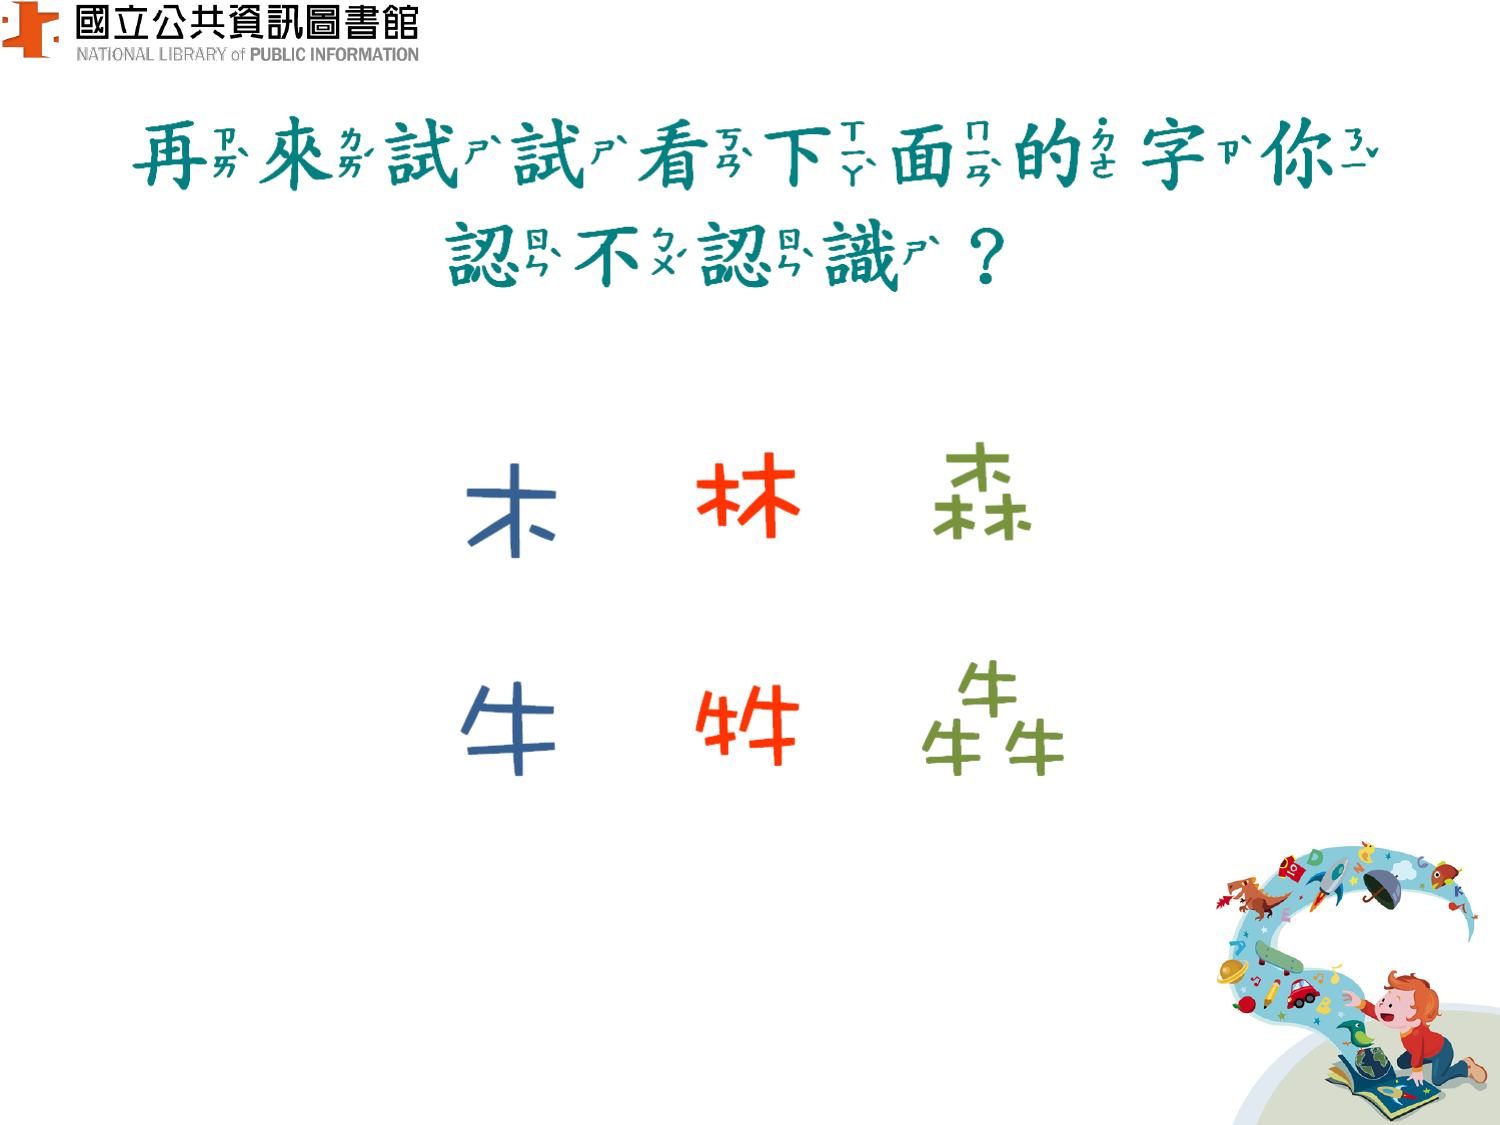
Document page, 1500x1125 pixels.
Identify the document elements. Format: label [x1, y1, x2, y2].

picture [371, 600, 1119, 808]
picture [371, 373, 1122, 587]
picture [76, 66, 1432, 293]
picture [0, 0, 420, 62]
picture [1210, 835, 1500, 1125]
